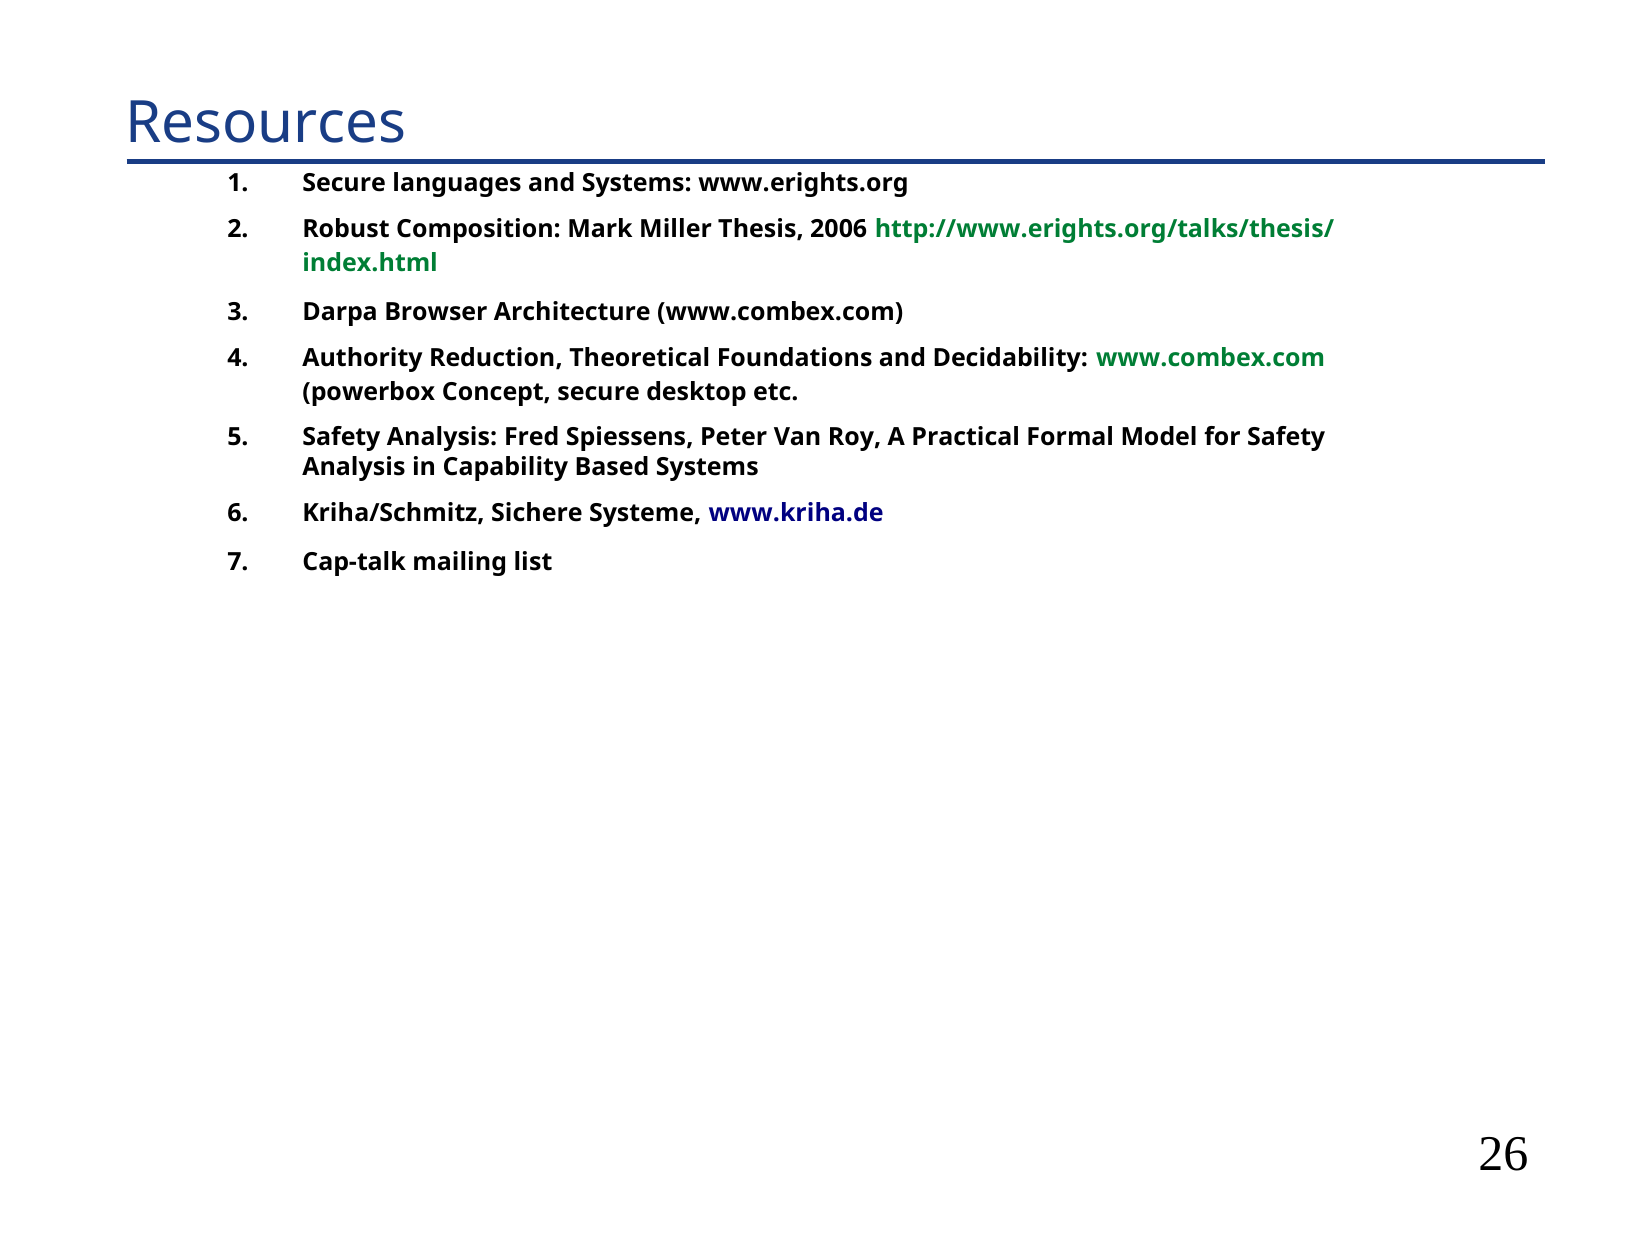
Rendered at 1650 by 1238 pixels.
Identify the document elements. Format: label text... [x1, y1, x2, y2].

title Resources [125, 0, 1546, 155]
text_box Secure languages and Systems: www.erights.org Robust Composition: Mark Miller Thesis, 2006 http://www.erights.org/talks/thesis/index.html Darpa Browser Architecture (www.combex.com) Authority Reduction, Theoretical Foundations and Decidability: www.combex.com (powerbox Concept, secure desktop etc. Safety Analysis: Fred Spiessens, Peter Van Roy, A Practical Formal Model for Safety Analysis in Capability Based Systems Kriha/Schmitz, Sichere Systeme, www.kriha.de Cap-talk mailing list [227, 166, 1420, 576]
